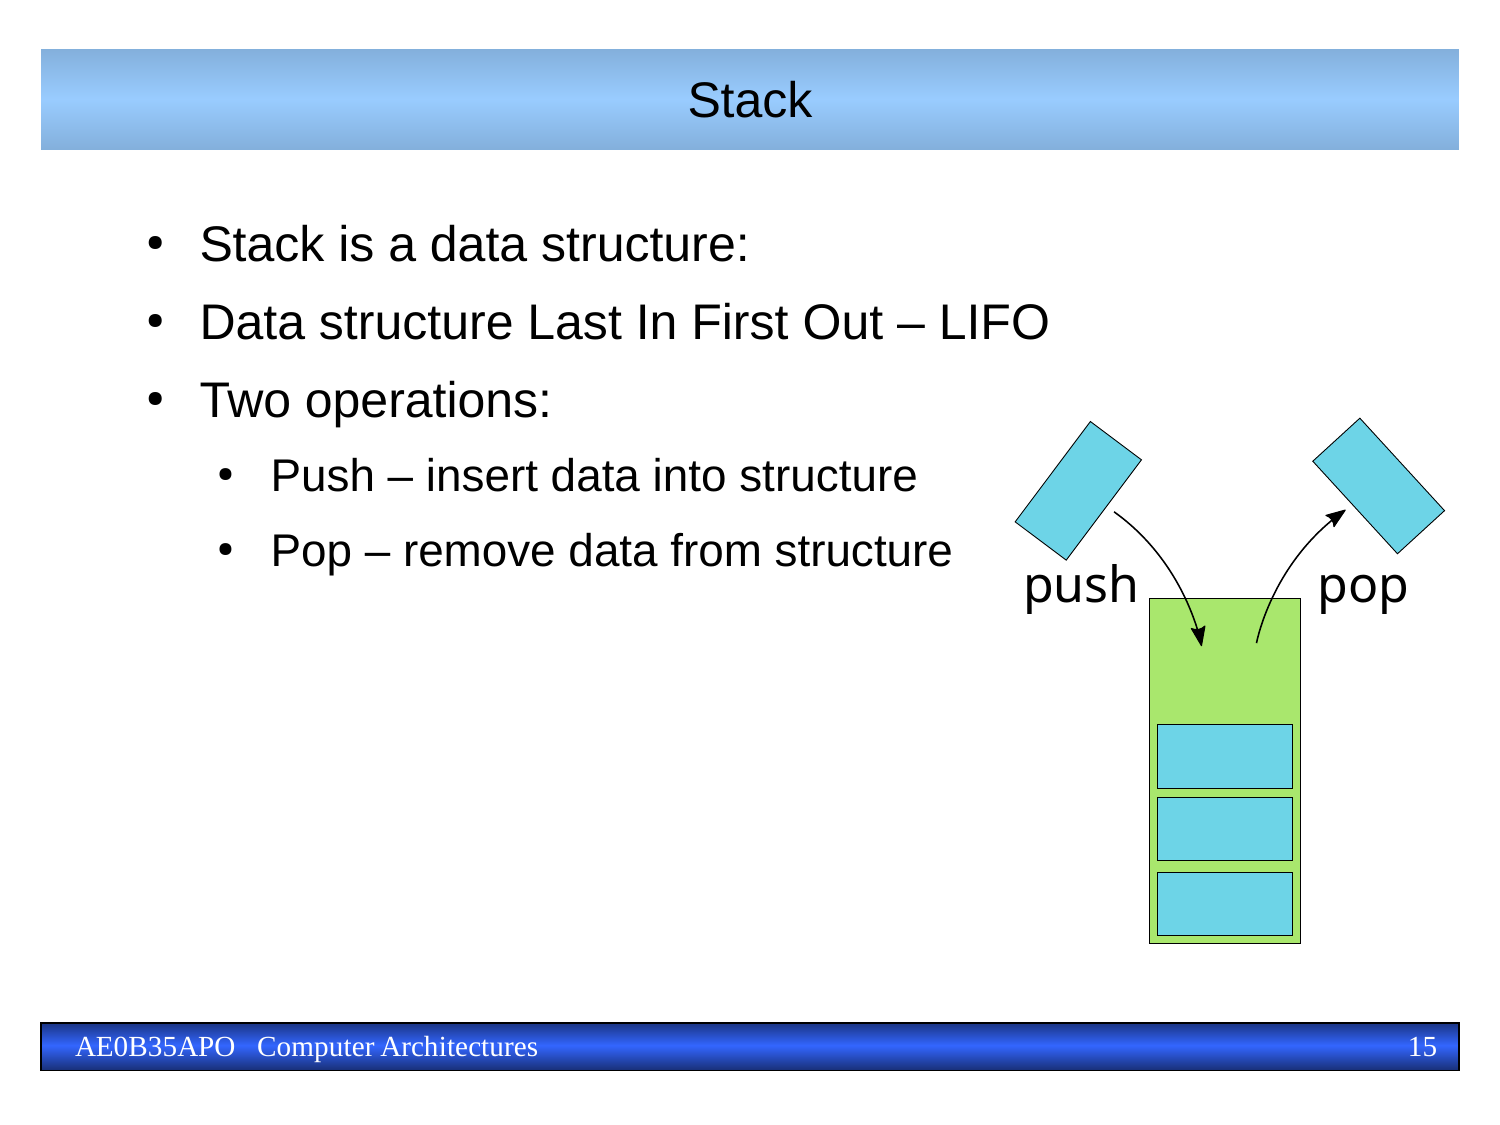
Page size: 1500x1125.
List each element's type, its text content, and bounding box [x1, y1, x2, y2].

picture [1014, 417, 1446, 945]
title Stack [41, 49, 1459, 150]
list Stack is a data structure: Data structure Last In First Out – LIFO Two operations: Push – insert data into structure Pop – remove data from structure [128, 216, 1479, 960]
